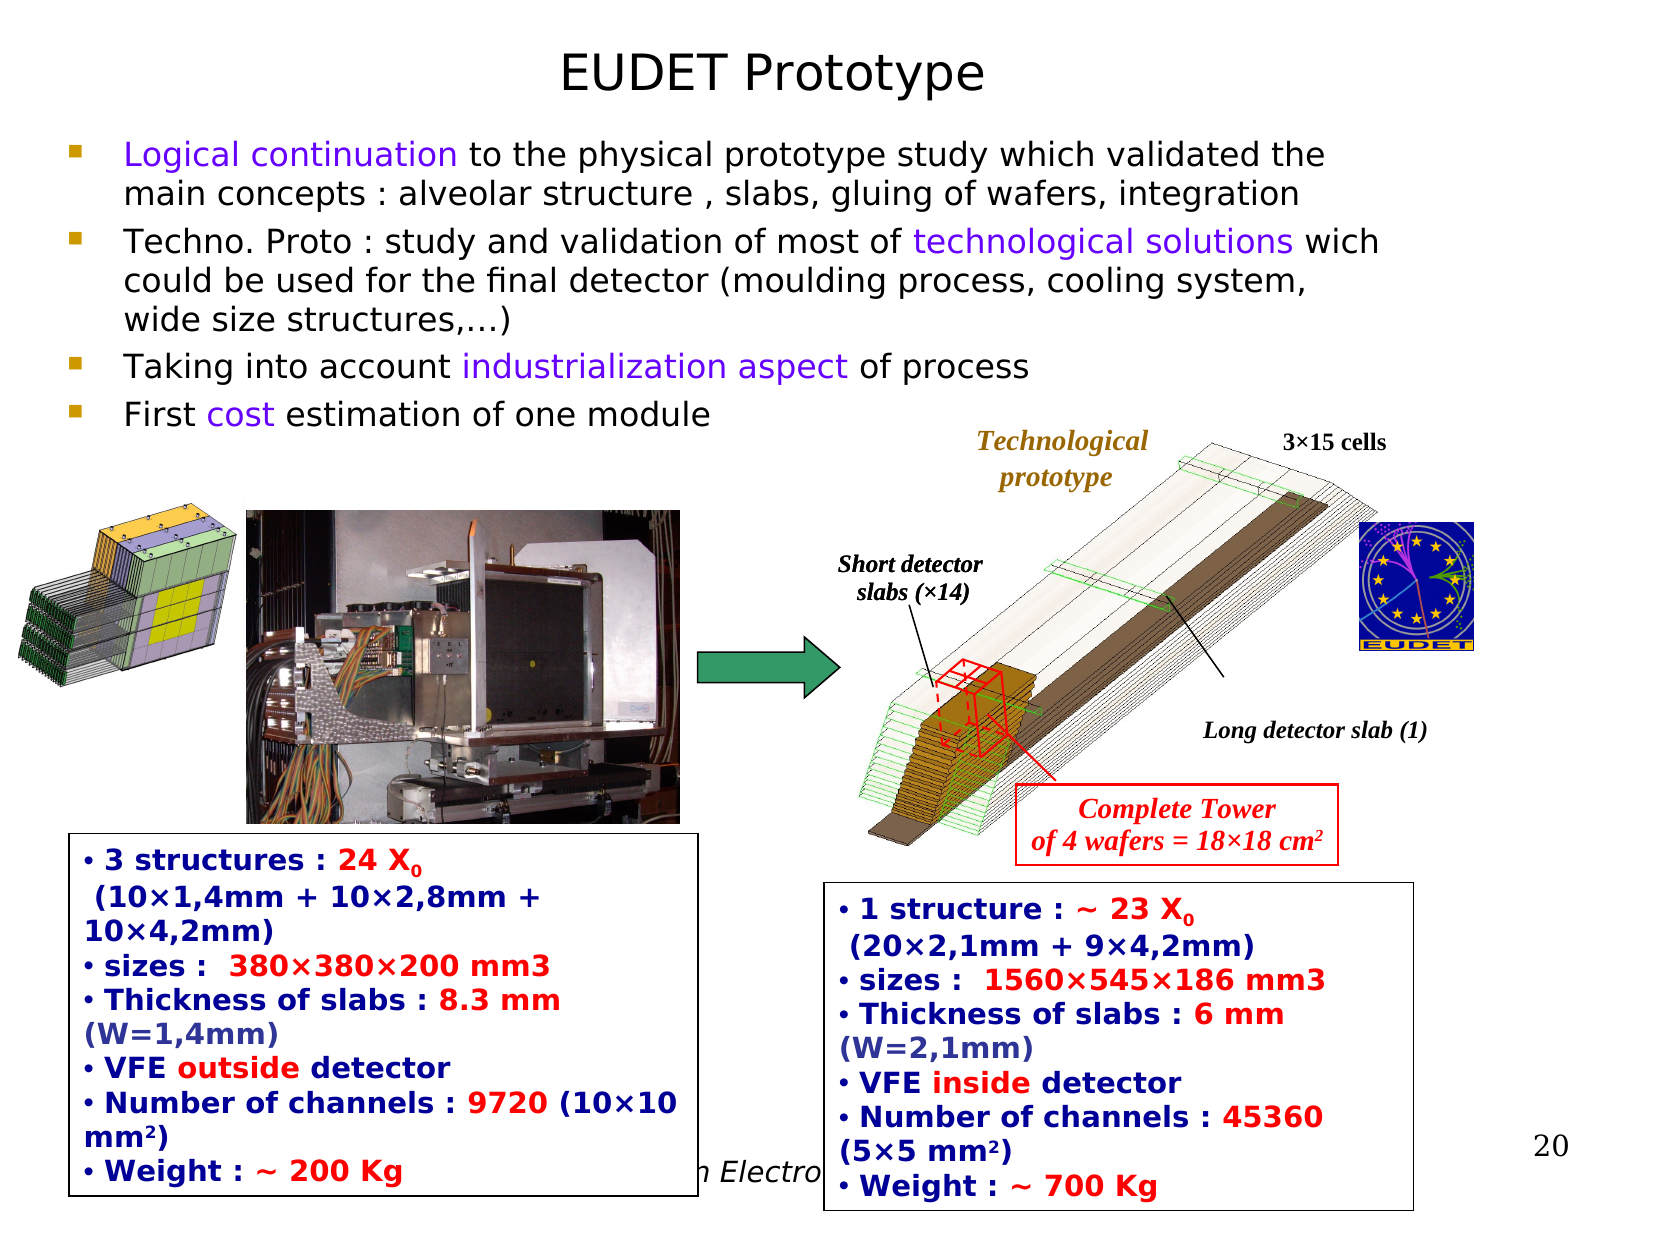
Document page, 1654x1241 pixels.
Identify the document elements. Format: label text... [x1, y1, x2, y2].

text_box 3×15 cells [1268, 420, 1402, 465]
text_box EUDET Prototype [544, 36, 994, 110]
picture [18, 501, 245, 689]
text_box 3 structures : 24 X0 (10×1,4mm + 10×2,8mm + 10×4,2mm)‏ sizes : 380×380×200 mm3 Thickness of slabs : 8.3 mm (W=1,4mm)‏ VFE outside detector Number of channels : 9720 (10×10 mm2)‏ Weight : ~ 200 Kg [68, 833, 698, 1197]
picture [805, 399, 1474, 865]
text_box 1 structure : ~ 23 X0 (20×2,1mm + 9×4,2mm)‏ sizes : 1560×545×186 mm3 Thickness of slabs : 6 mm (W=2,1mm)‏ VFE inside detector Number of channels : 45360 (5×5 mm2)‏ Weight : ~ 700 Kg [823, 882, 1414, 1211]
picture [246, 510, 680, 824]
text_box Long detector slab (1)‏ [1188, 708, 1444, 752]
text_box [697, 636, 840, 698]
text_box Technological prototype [925, 416, 1200, 502]
text_box Logical continuation to the physical prototype study which validated the main concepts : alveolar structure , slabs, gluing of wafers, integration Techno. Proto : study and validation of most of technological solutions wich could be used for the final detector (moulding process, cooling system, wide size structures,…)‏ Taking into account industrialization aspect of process First cost estimation of one module [52, 127, 1403, 231]
text_box Short detector slabs (×14)‏ [823, 542, 1005, 614]
text_box Complete Tower of 4 wafers = 18×18 cm2 [1016, 784, 1339, 865]
